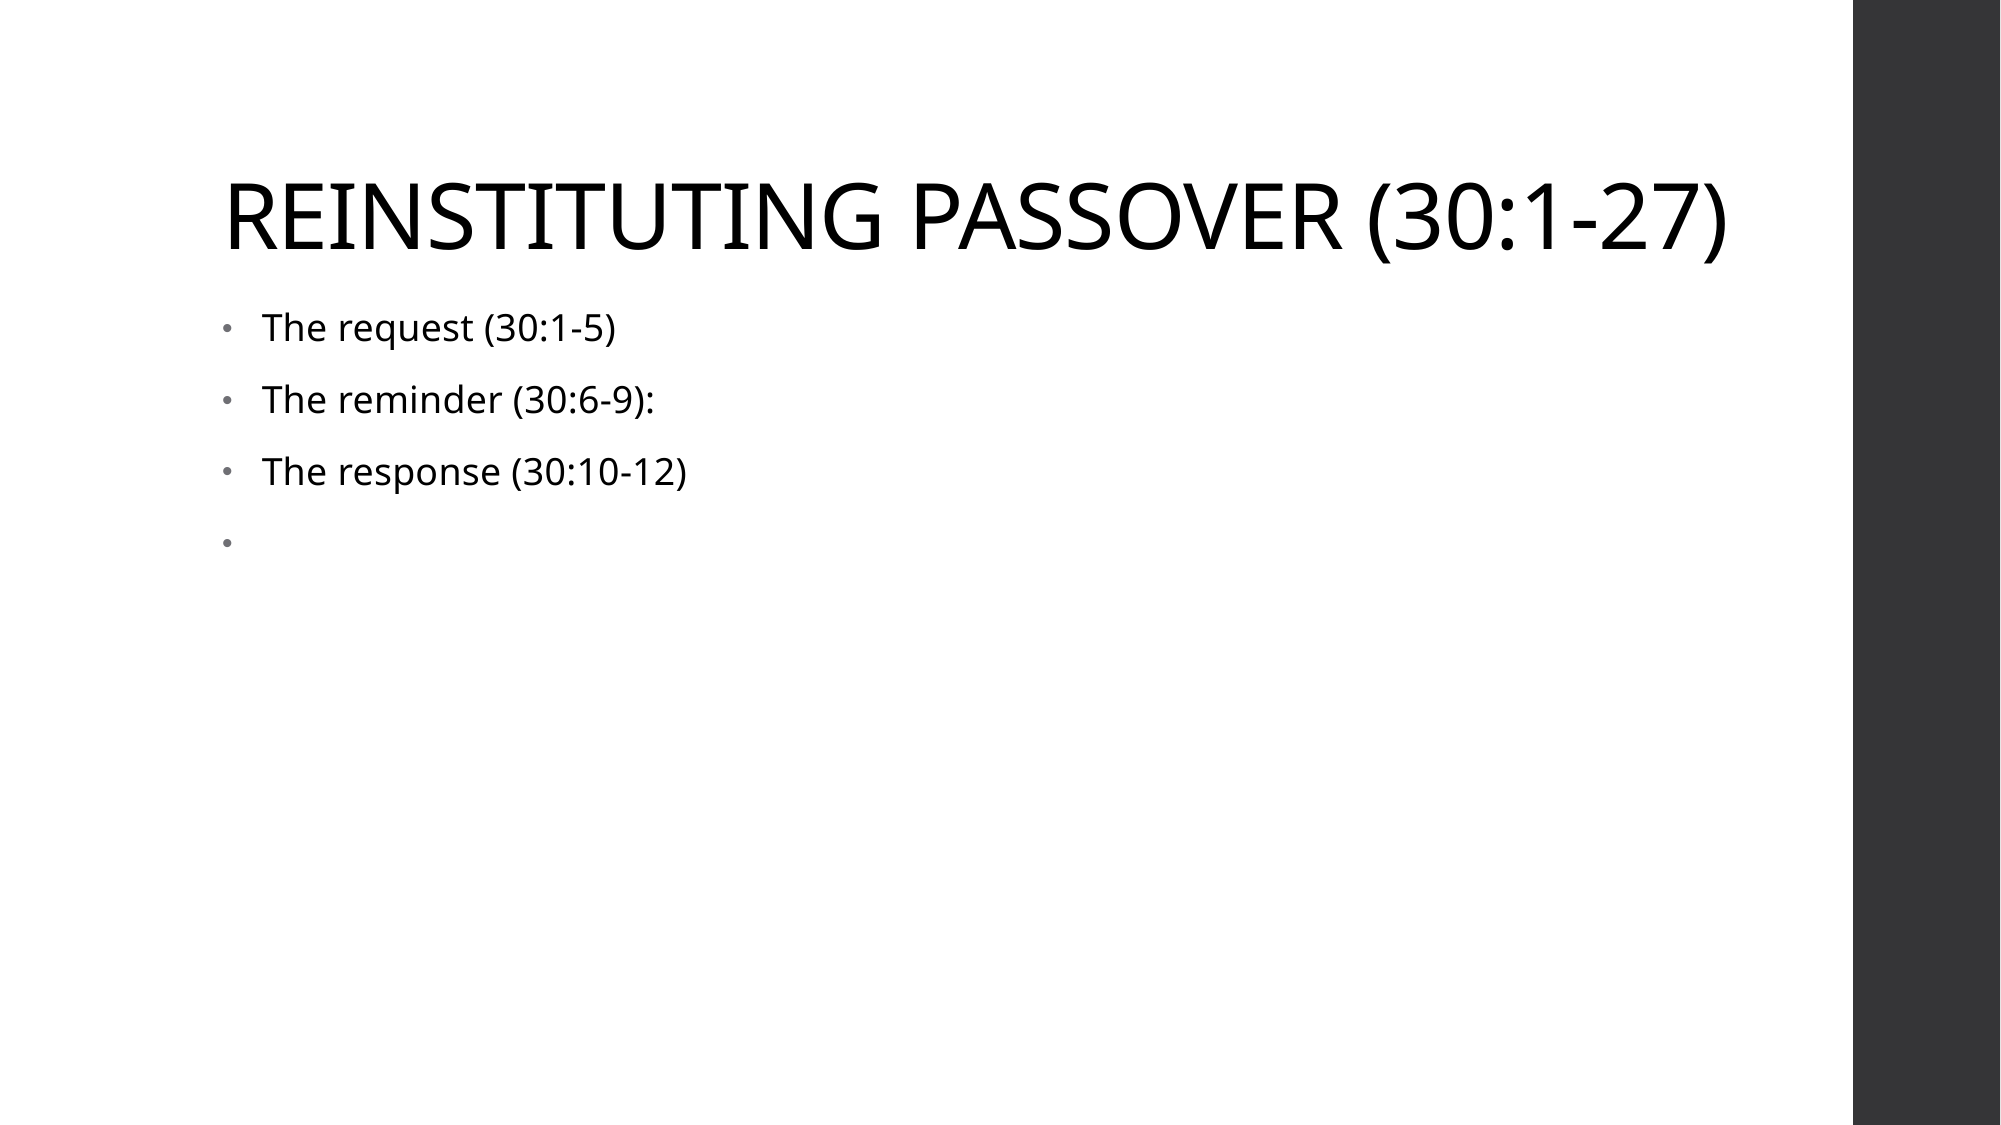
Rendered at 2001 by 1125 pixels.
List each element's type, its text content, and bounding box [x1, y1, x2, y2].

list The request (30:1-5) The reminder (30:6-9): The response (30:10-12) [206, 299, 1617, 1014]
title REINSTITUTING PASSOVER (30:1-27) [206, 60, 1797, 278]
